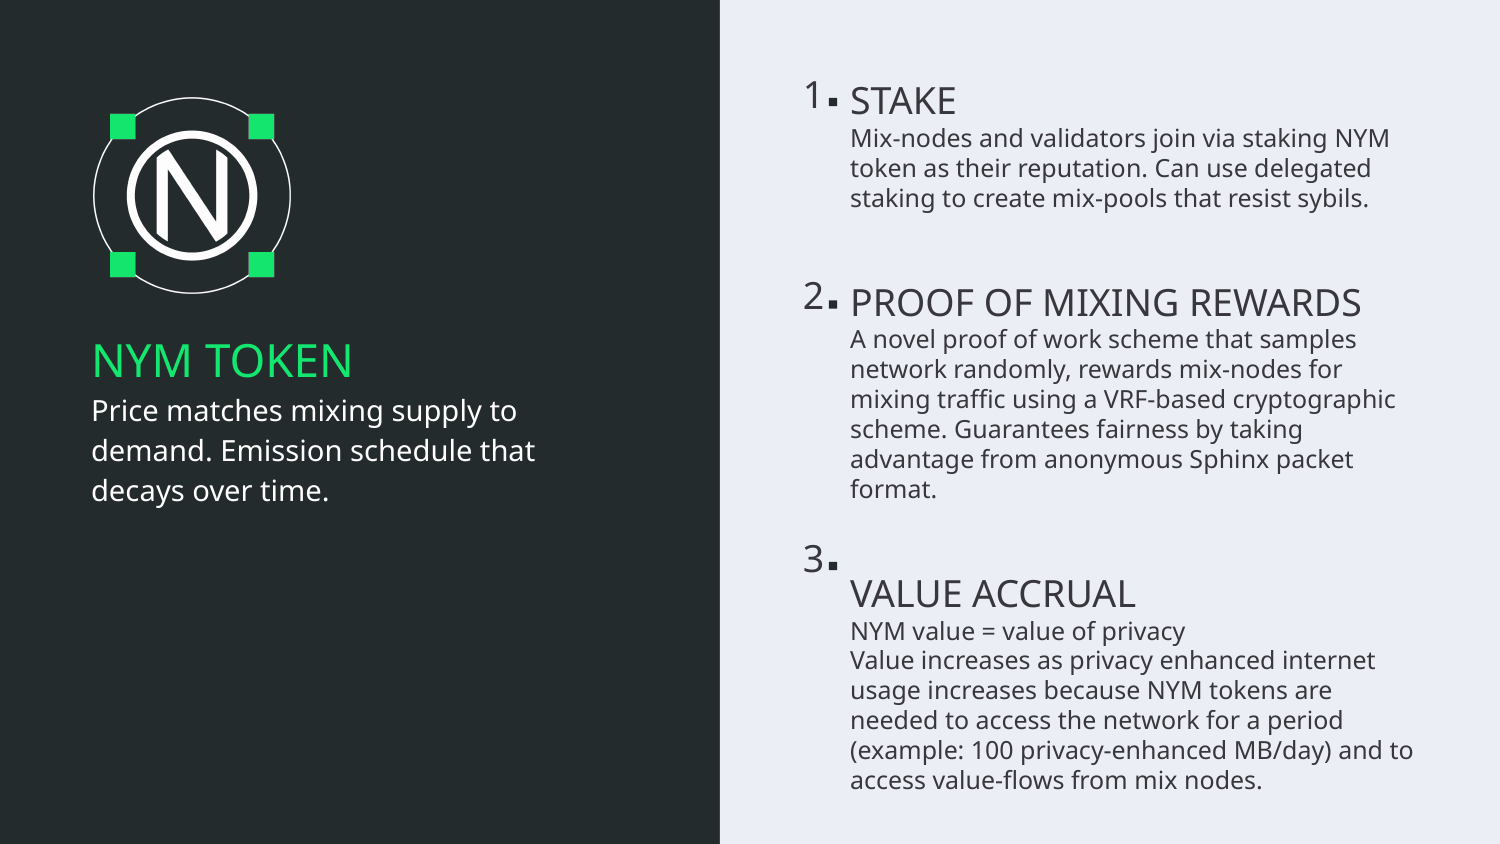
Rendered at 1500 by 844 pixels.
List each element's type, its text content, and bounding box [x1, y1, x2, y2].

text_box [719, 0, 1500, 844]
picture [93, 97, 291, 294]
text_box STAKE Mix-nodes and validators join via staking NYM token as their reputation. Can use delegated staking to create mix-pools that resist sybils. PROOF OF MIXING REWARDS A novel proof of work scheme that samples network randomly, rewards mix-nodes for mixing traffic using a VRF-based cryptographic scheme. Guarantees fairness by taking advantage from anonymous Sphinx packet format. VALUE ACCRUAL NYM value = value of privacy Value increases as privacy enhanced internet usage increases because NYM tokens are needed to access the network for a period (example: 100 privacy-enhanced MB/day) and to access value-flows from mix nodes. [850, 70, 1417, 795]
text_box 1 [802, 70, 843, 125]
text_box 2 [802, 272, 843, 326]
text_box 3 [802, 534, 843, 588]
text_box NYM TOKEN Price matches mixing supply to demand. Emission schedule that decays over time. [90, 323, 550, 508]
